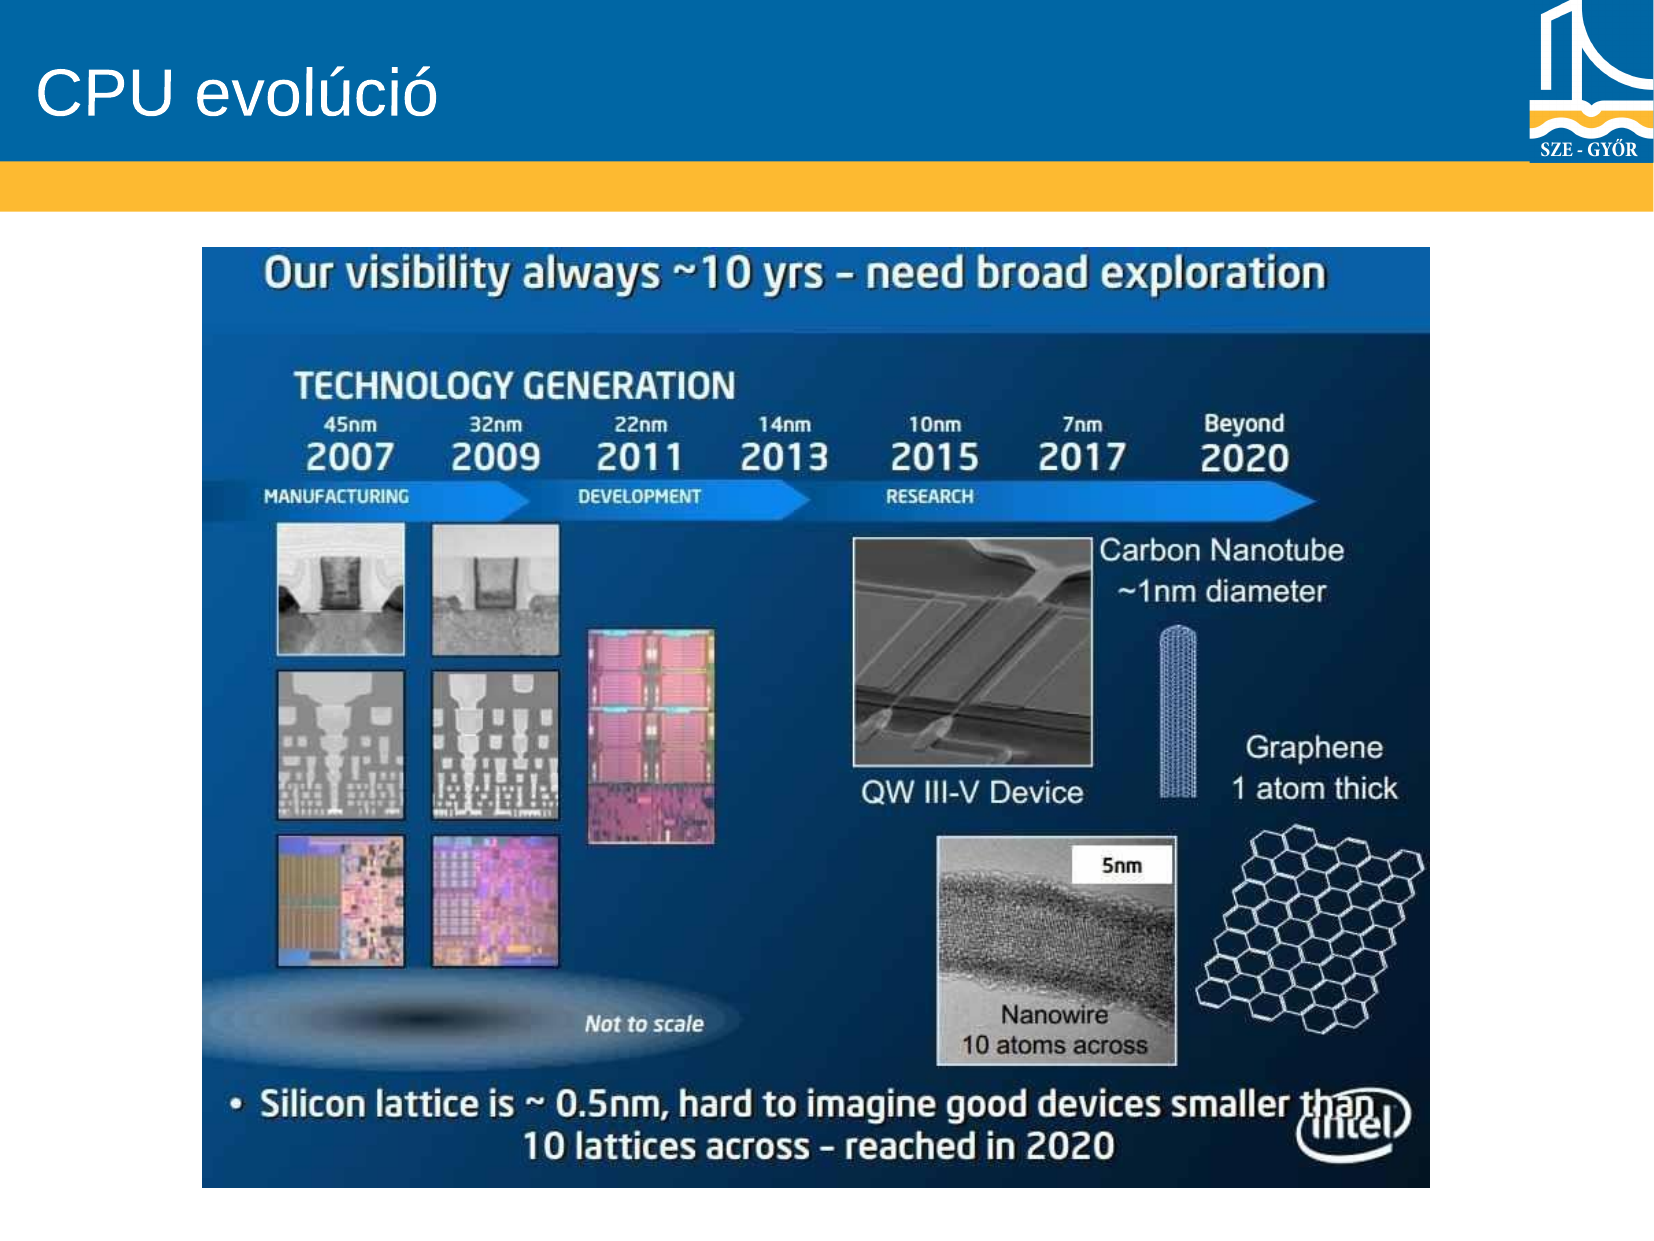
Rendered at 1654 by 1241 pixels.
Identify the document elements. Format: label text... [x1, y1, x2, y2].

picture [1529, 0, 1654, 163]
text_box CPU evolúció [34, 48, 1524, 144]
picture [202, 247, 1430, 1188]
